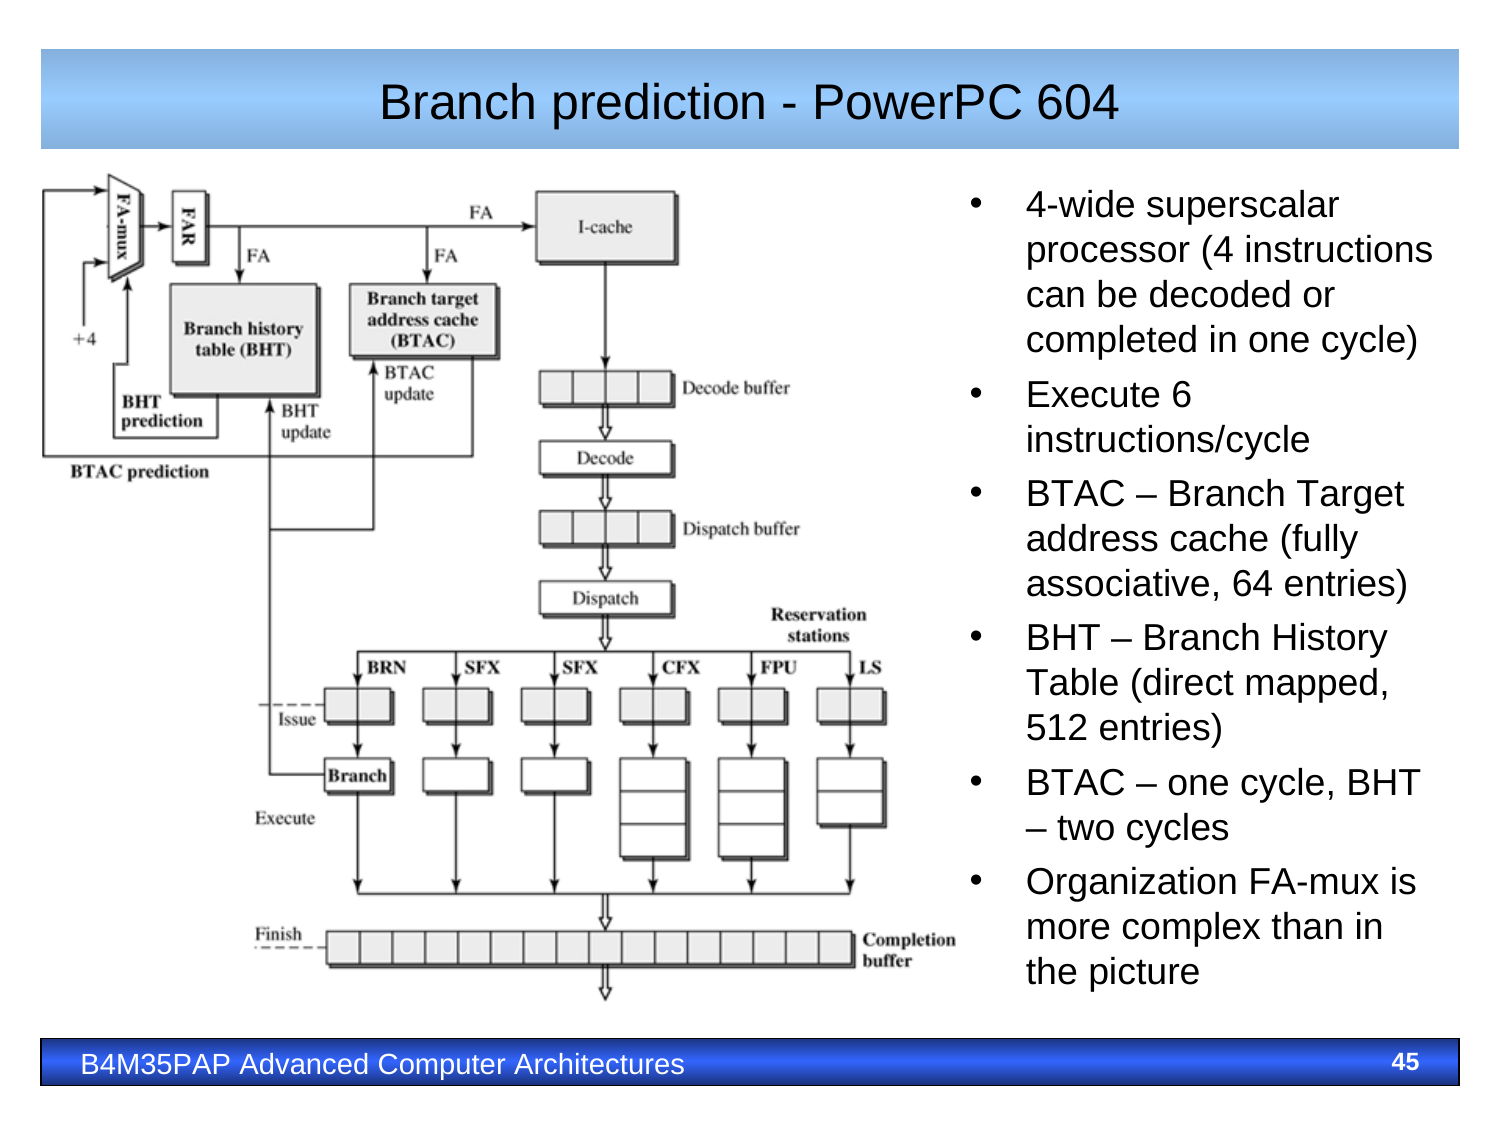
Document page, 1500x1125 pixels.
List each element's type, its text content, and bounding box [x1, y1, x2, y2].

text_box 4-wide superscalar processor (4 instructions can be decoded or completed in one cycle) Execute 6 instructions/cycle BTAC – Branch Target address cache (fully associative, 64 entries) BHT – Branch History Table (direct mapped, 512 entries) BTAC – one cycle, BHT – two cycles Organization FA-mux is more complex than in the picture [970, 172, 1459, 1000]
picture [41, 172, 970, 1003]
title Branch prediction - PowerPC 604 [41, 49, 1459, 149]
